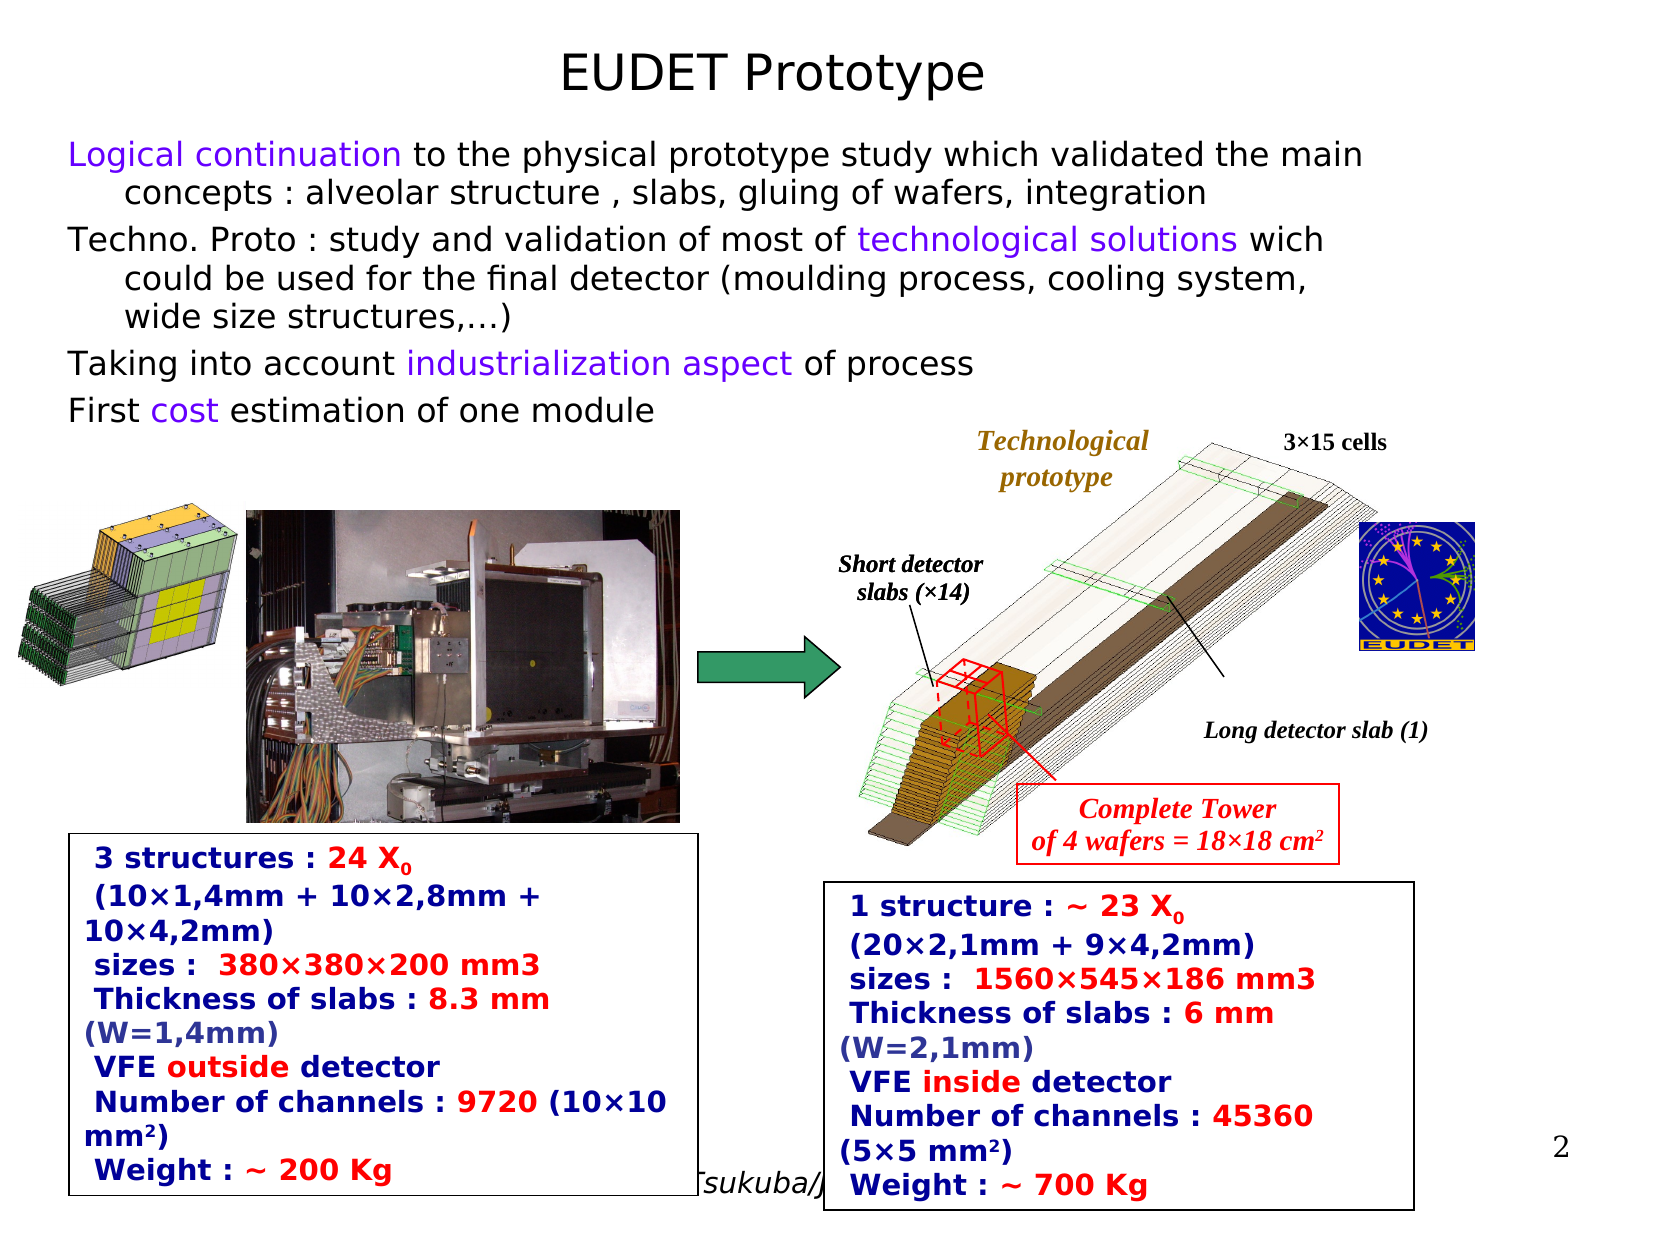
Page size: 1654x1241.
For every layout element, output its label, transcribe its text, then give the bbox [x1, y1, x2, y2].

text_box Short detector slabs (×14) [823, 542, 1005, 614]
text_box EUDET Prototype [544, 36, 994, 110]
text_box Long detector slab (1) [1188, 708, 1445, 752]
text_box 1 structure : ~ 23 X0 (20×2,1mm + 9×4,2mm) sizes : 1560×545×186 mm3 Thickness of slabs : 6 mm (W=2,1mm) VFE inside detector Number of channels : 45360 (5×5 mm2) Weight : ~ 700 Kg [824, 882, 1414, 1211]
text_box Technological prototype [925, 416, 1201, 503]
text_box Logical continuation to the physical prototype study which validated the main concepts : alveolar structure , slabs, gluing of wafers, integration Techno. Proto : study and validation of most of technological solutions wich could be used for the final detector (moulding process, cooling system, wide size structures,…) Taking into account industrialization aspect of process First cost estimation of one module [52, 127, 1403, 231]
text_box Complete Tower of 4 wafers = 18×18 cm2 [1016, 784, 1339, 865]
picture [805, 399, 1475, 865]
text_box [697, 636, 841, 698]
text_box 3×15 cells [1268, 420, 1403, 465]
text_box 3 structures : 24 X0 (10×1,4mm + 10×2,8mm + 10×4,2mm) sizes : 380×380×200 mm3 Thickness of slabs : 8.3 mm (W=1,4mm) VFE outside detector Number of channels : 9720 (10×10 mm2) Weight : ~ 200 Kg [68, 833, 699, 1196]
picture [18, 501, 680, 823]
